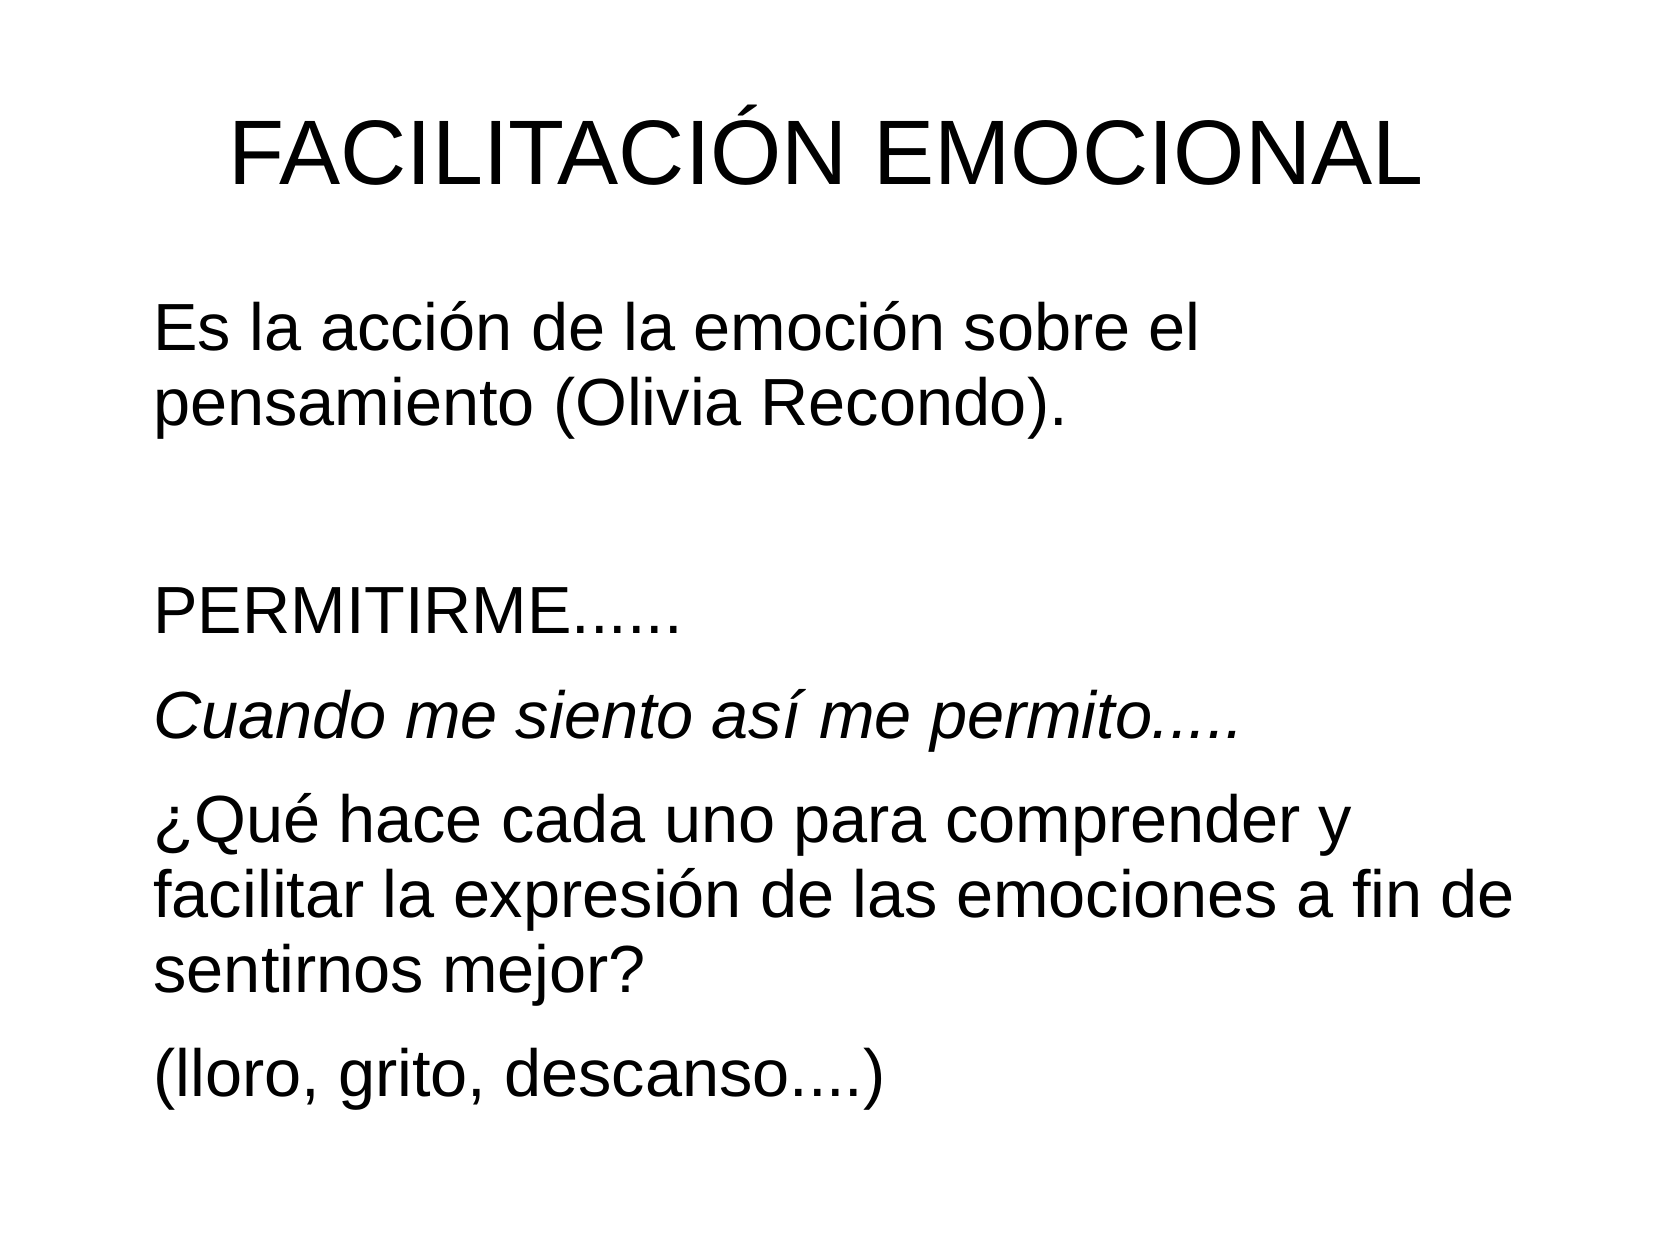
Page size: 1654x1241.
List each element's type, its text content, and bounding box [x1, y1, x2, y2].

list Es la acción de la emoción sobre el pensamiento (Olivia Recondo). PERMITIRME...... Cuando me siento así me permito..... ¿Qué hace cada uno para comprender y facilitar la expresión de las emociones a fin de sentirnos mejor? (lloro, grito, descanso....) [82, 290, 1571, 1111]
title FACILITACIÓN EMOCIONAL [82, 49, 1571, 257]
